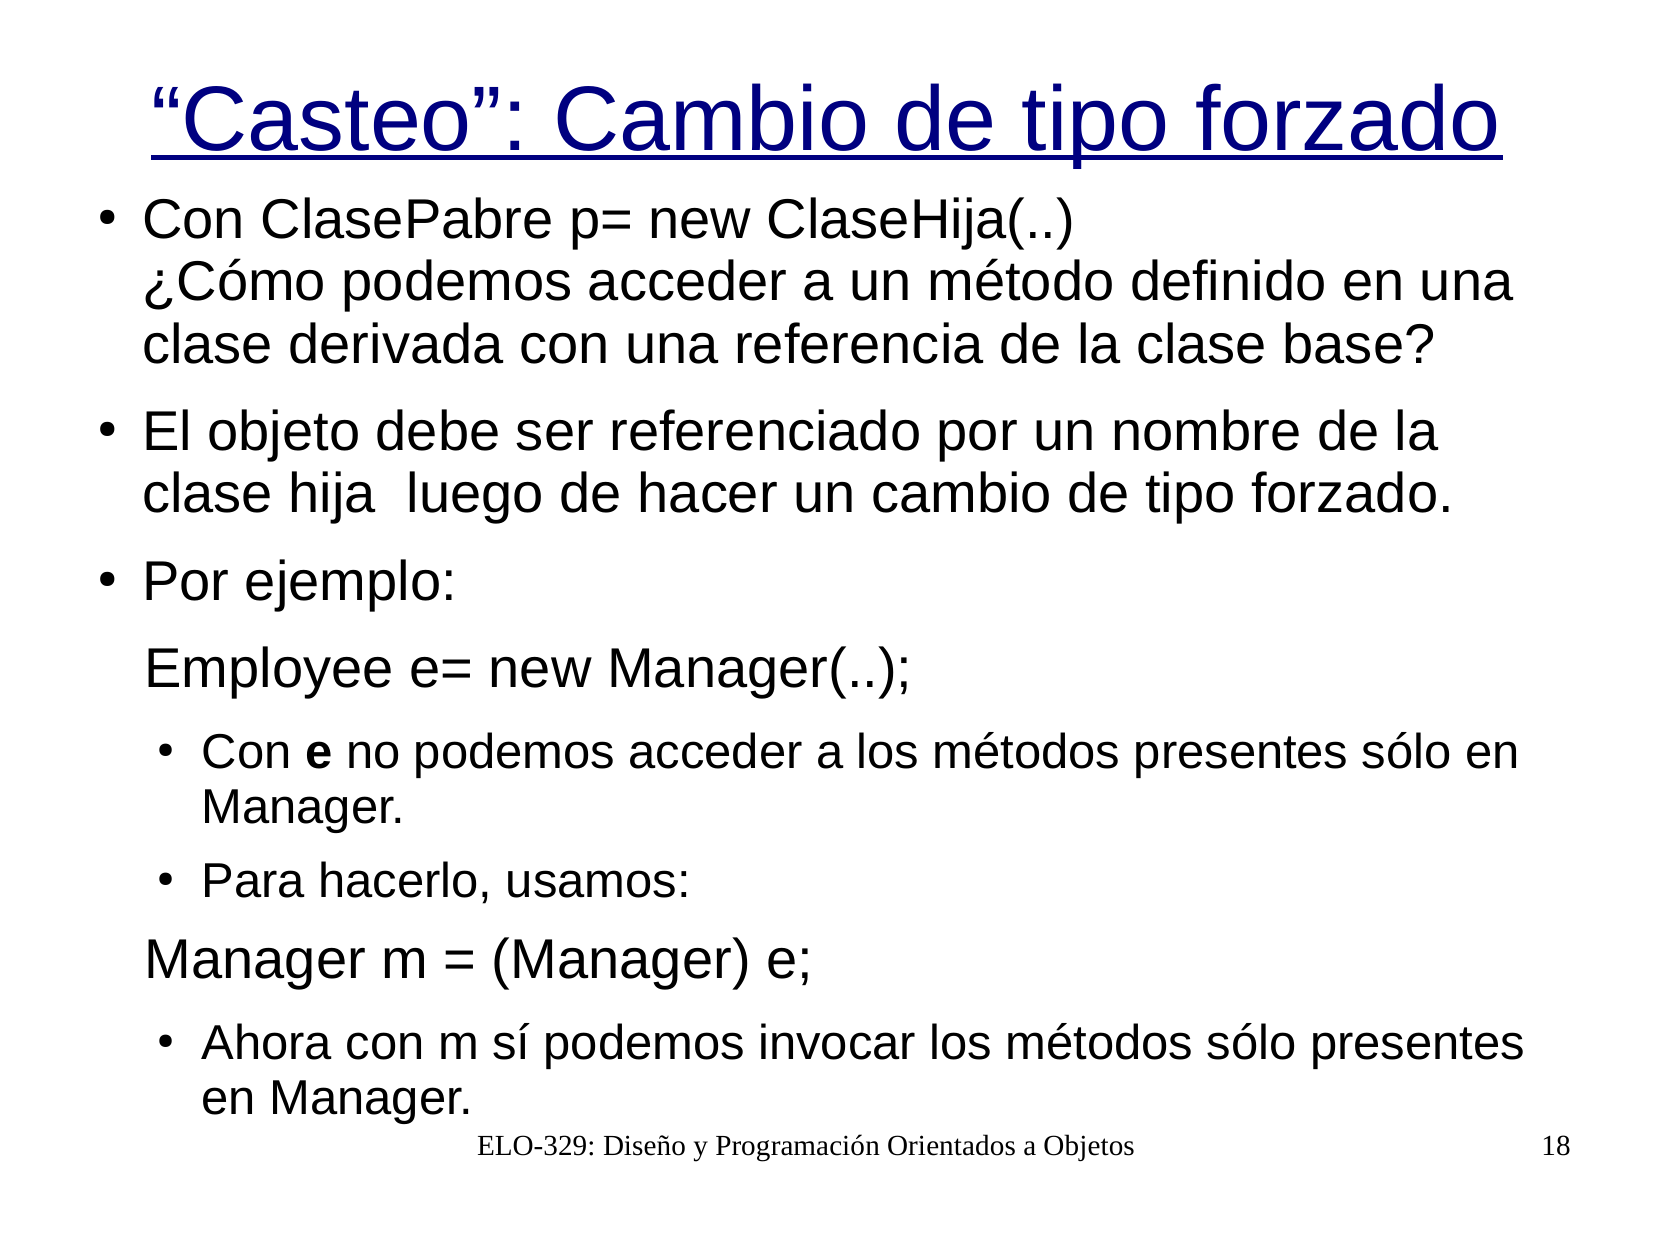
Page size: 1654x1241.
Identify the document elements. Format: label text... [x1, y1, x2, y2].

title “Casteo”: Cambio de tipo forzado [82, 49, 1571, 187]
list Con ClasePabre p= new ClaseHija(..) ¿Cómo podemos acceder a un método definido en una clase derivada con una referencia de la clase base? El objeto debe ser referenciado por un nombre de la clase hija luego de hacer un cambio de tipo forzado. Por ejemplo: Employee e= new Manager(..); Con e no podemos acceder a los métodos presentes sólo en Manager. Para hacerlo, usamos: Manager m = (Manager) e; Ahora con m sí podemos invocar los métodos sólo presentes en Manager. [82, 187, 1576, 1126]
